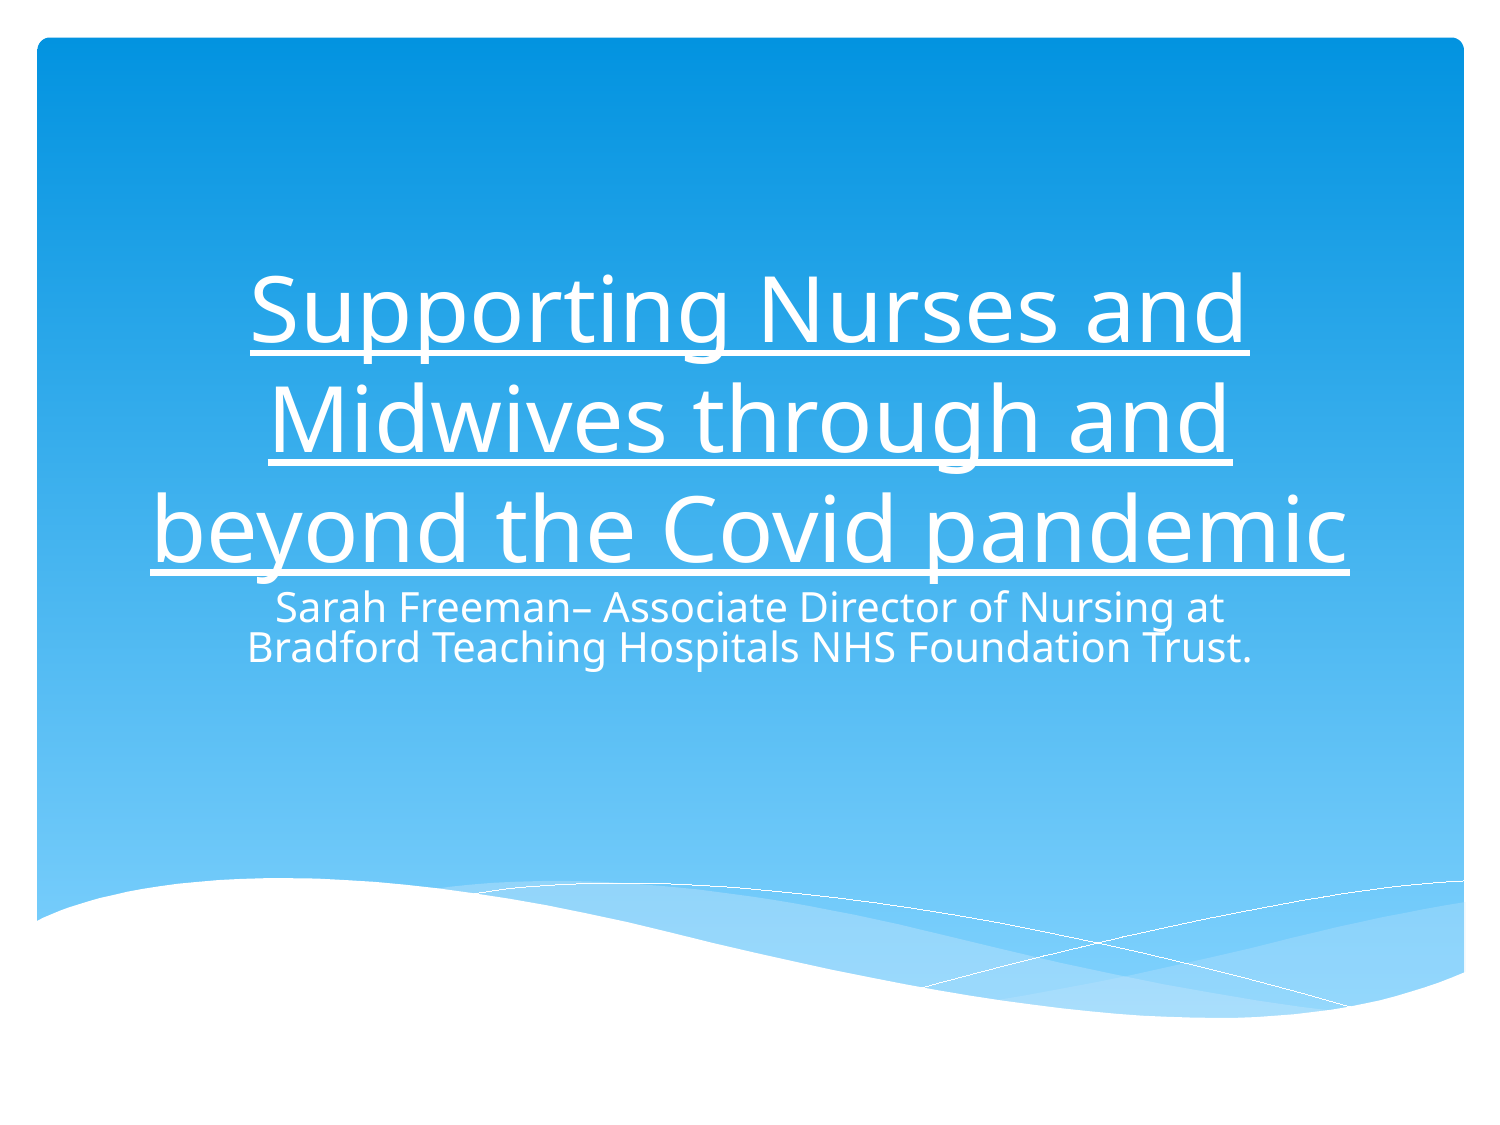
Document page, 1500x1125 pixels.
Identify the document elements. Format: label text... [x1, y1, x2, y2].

title Supporting Nurses and Midwives through and beyond the Covid pandemic [112, 243, 1388, 591]
subtitle Sarah Freeman– Associate Director of Nursing at Bradford Teaching Hospitals NHS Foundation Trust. [225, 583, 1276, 826]
